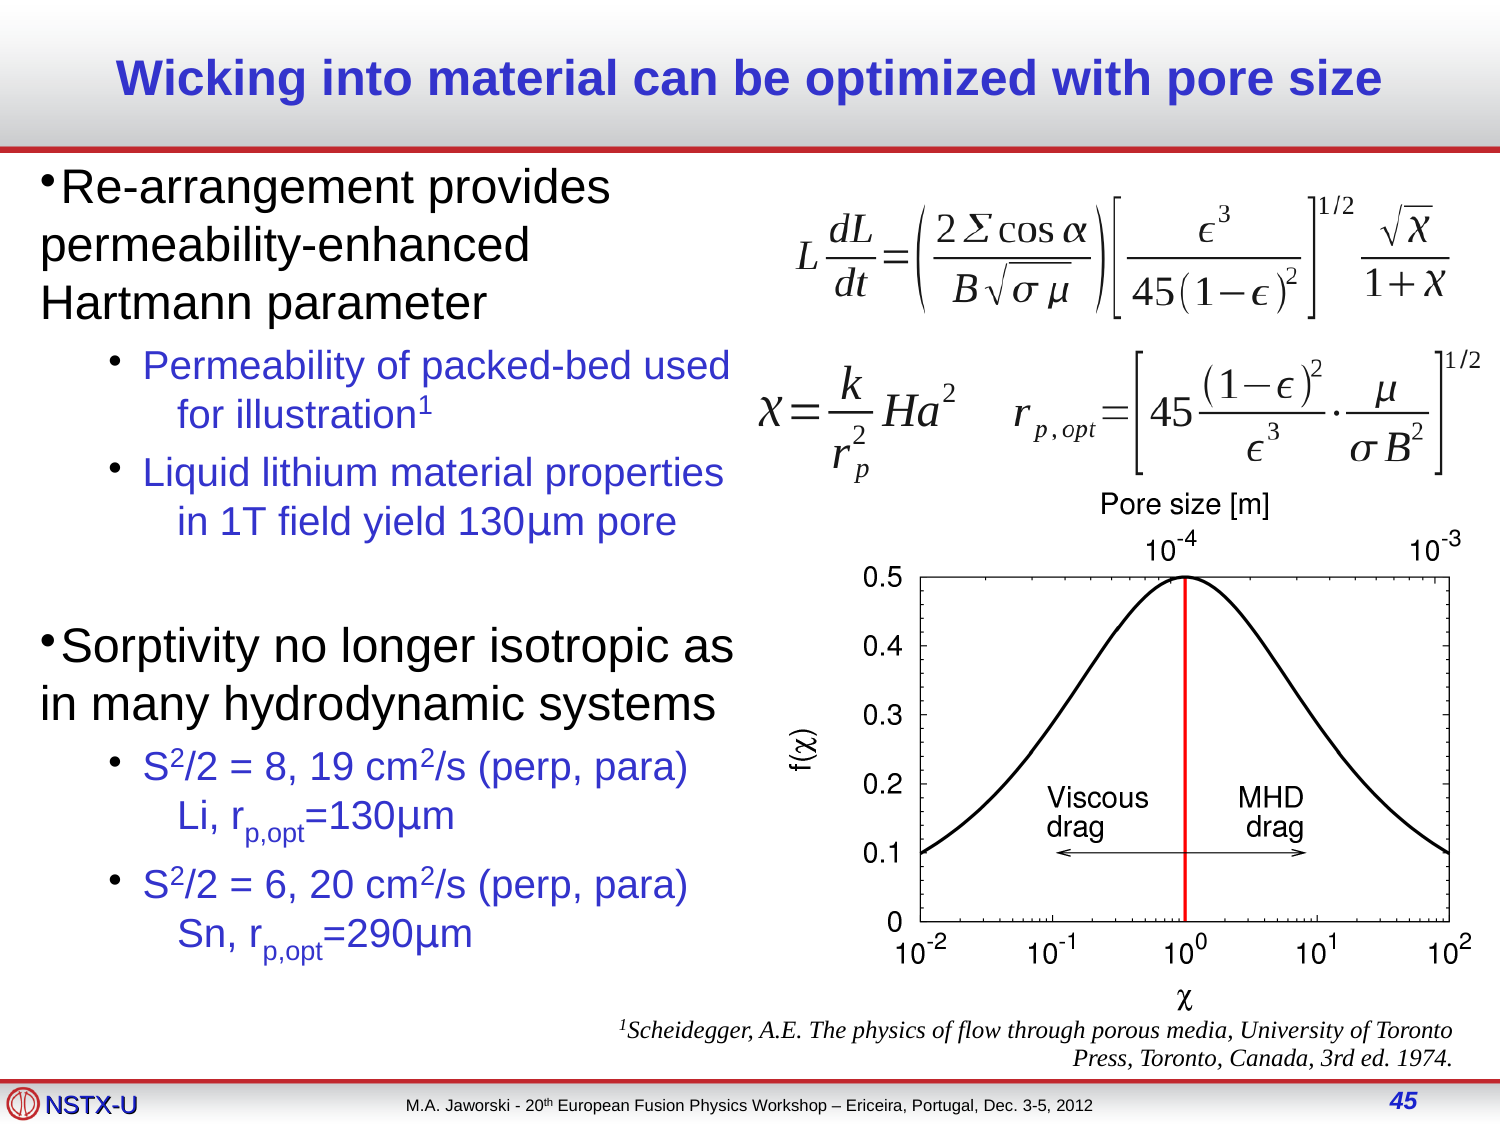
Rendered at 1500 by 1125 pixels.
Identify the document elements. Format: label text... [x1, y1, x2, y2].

picture [787, 187, 1467, 323]
picture [751, 355, 1495, 1007]
list Re-arrangement provides permeability-enhanced Hartmann parameter Permeability of packed-bed used for illustration1 Liquid lithium material properties in 1T field yield 130μm pore Sorptivity no longer isotropic as in many hydrodynamic systems S2/2 = 8, 19 cm2/s (perp, para) Li, rp,opt=130μm S2/2 = 6, 20 cm2/s (perp, para) Sn, rp,opt=290μm [24, 146, 751, 1064]
picture [1003, 345, 1489, 481]
text_box 45 [1374, 1079, 1500, 1124]
text_box 1Scheidegger, A.E. The physics of flow through porous media, University of Toronto Press, Toronto, Canada, 3rd ed. 1974. [603, 1007, 1500, 1079]
title Wicking into material can be optimized with pore size [0, 0, 1500, 151]
